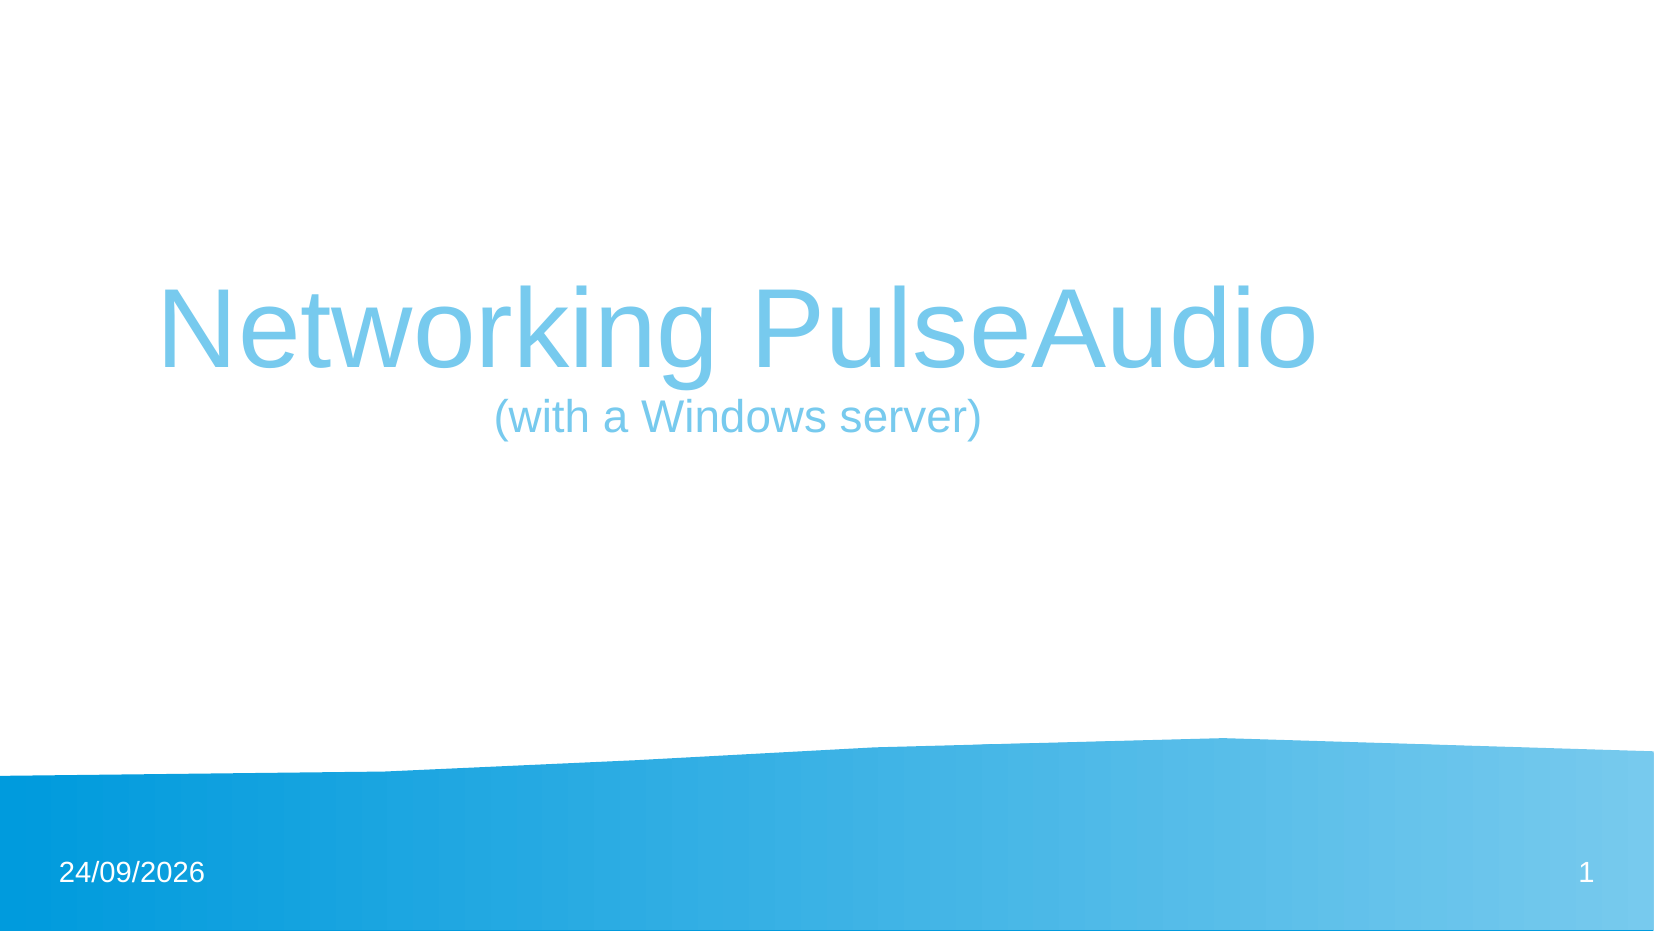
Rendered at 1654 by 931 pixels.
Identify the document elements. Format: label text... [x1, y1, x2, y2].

title Networking PulseAudio (with a Windows server) [0, 265, 1477, 443]
